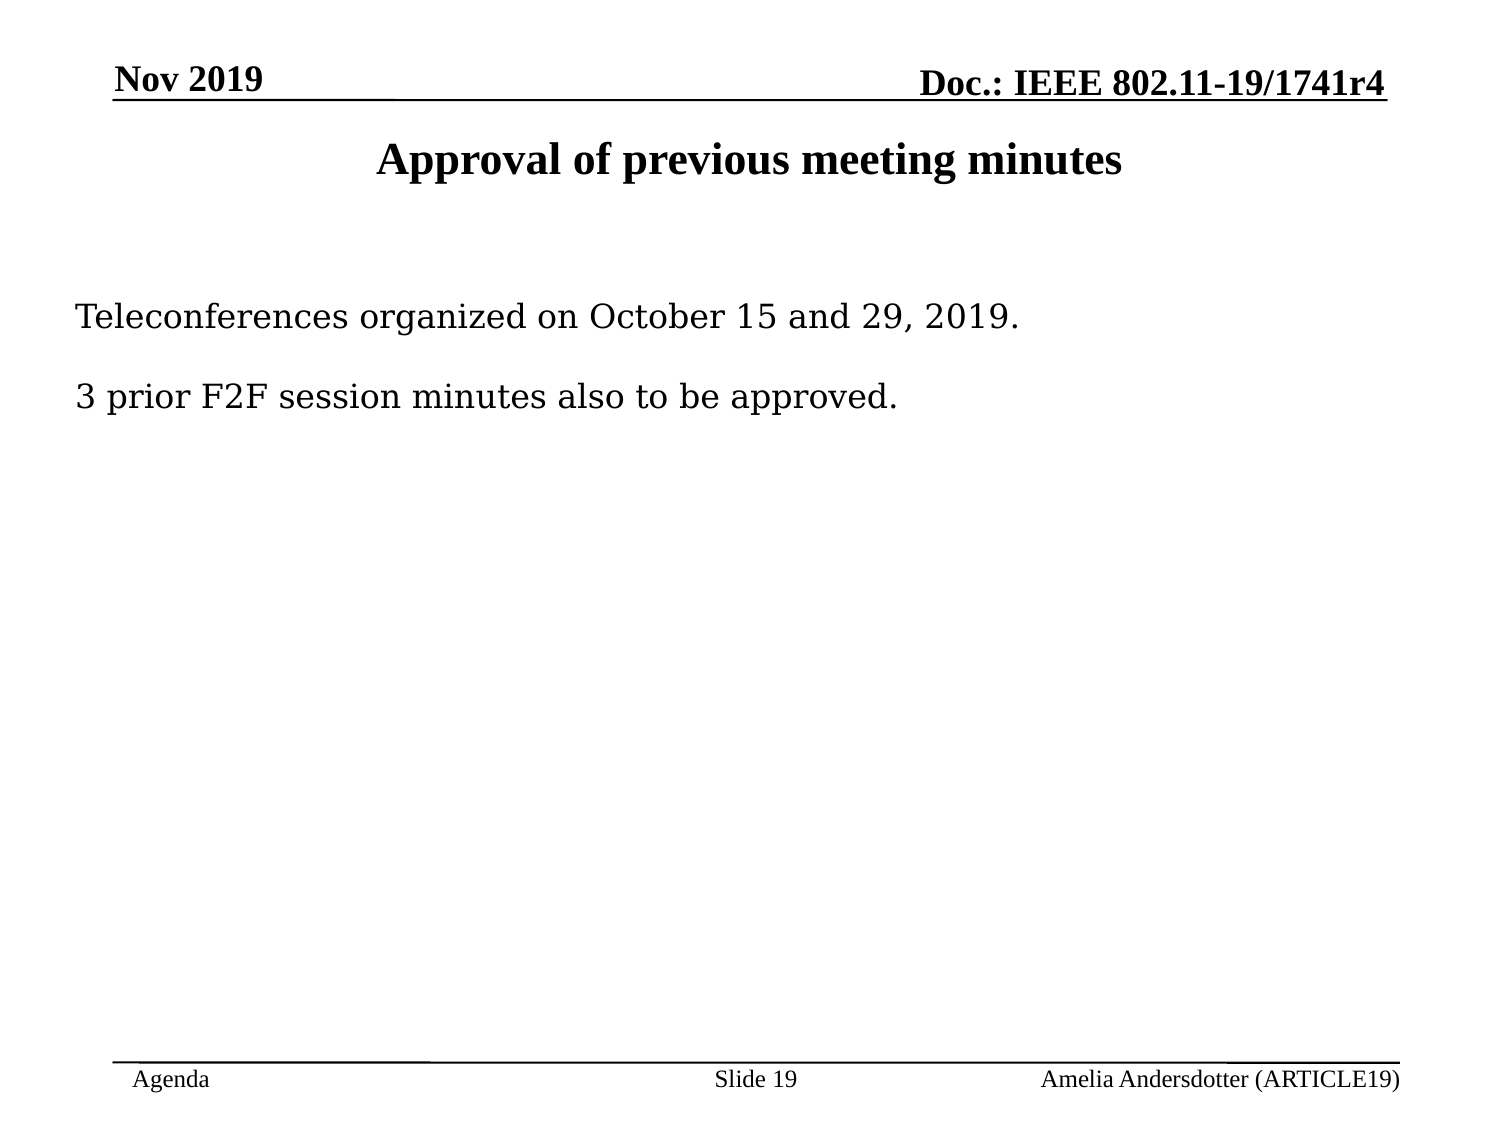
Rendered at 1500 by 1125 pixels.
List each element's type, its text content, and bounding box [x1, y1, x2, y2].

text_box Approval of previous meeting minutes [112, 112, 1387, 201]
text_box Teleconferences organized on October 15 and 29, 2019. 3 prior F2F session minutes also to be approved. [75, 294, 1425, 415]
text_box Slide <number> [712, 1062, 799, 1122]
text_box Amelia Andersdotter (ARTICLE19) [878, 1062, 1401, 1092]
text_box Nov 2019 [114, 54, 422, 99]
